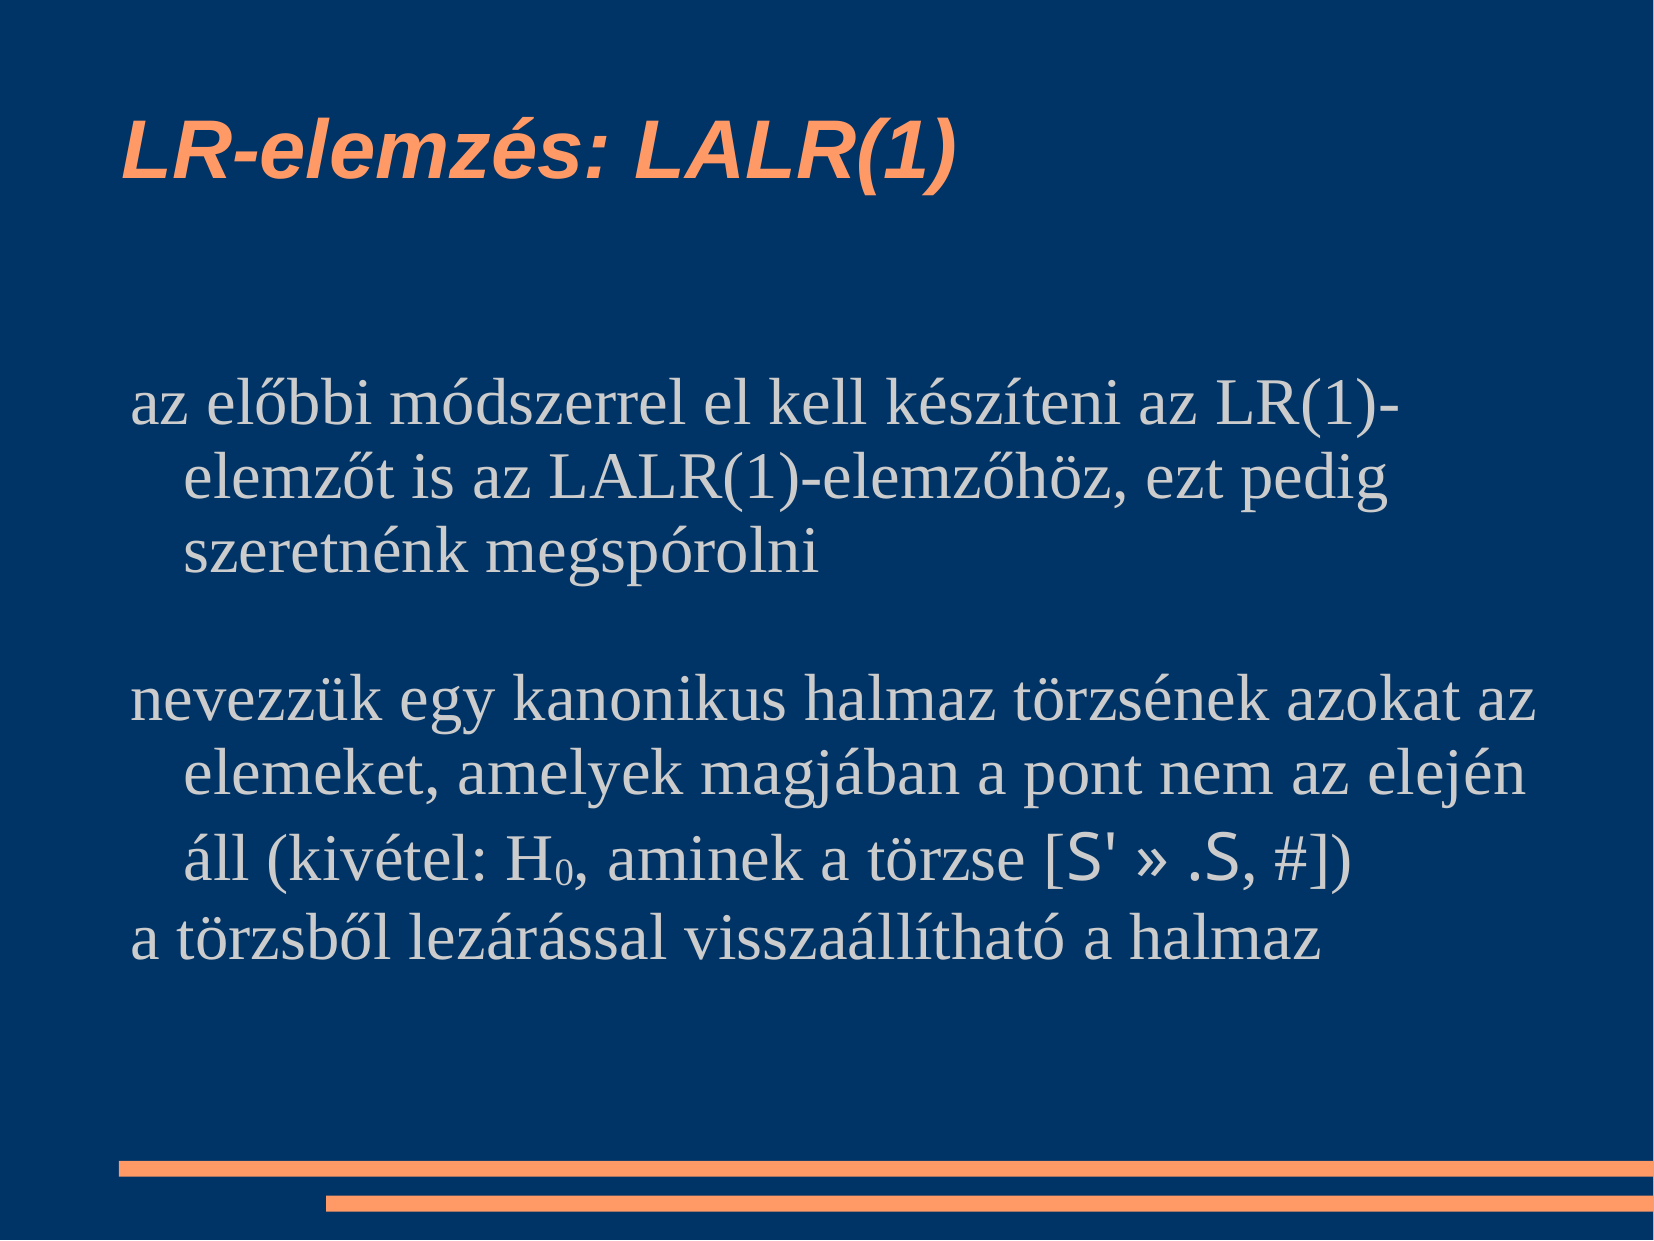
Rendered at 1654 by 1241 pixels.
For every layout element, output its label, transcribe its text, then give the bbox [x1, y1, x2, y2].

title LR-elemzés: LALR(1) [121, 46, 1534, 184]
subtitle az előbbi módszerrel el kell készíteni az LR(1)-elemzőt is az LALR(1)-elemzőhöz, ezt pedig szeretnénk megspórolni nevezzük egy kanonikus halmaz törzsének azokat az elemeket, amelyek magjában a pont nem az elején áll (kivétel: H0, aminek a törzse [S' » .S, #]) a törzsből lezárással visszaállítható a halmaz [112, 184, 1552, 1155]
